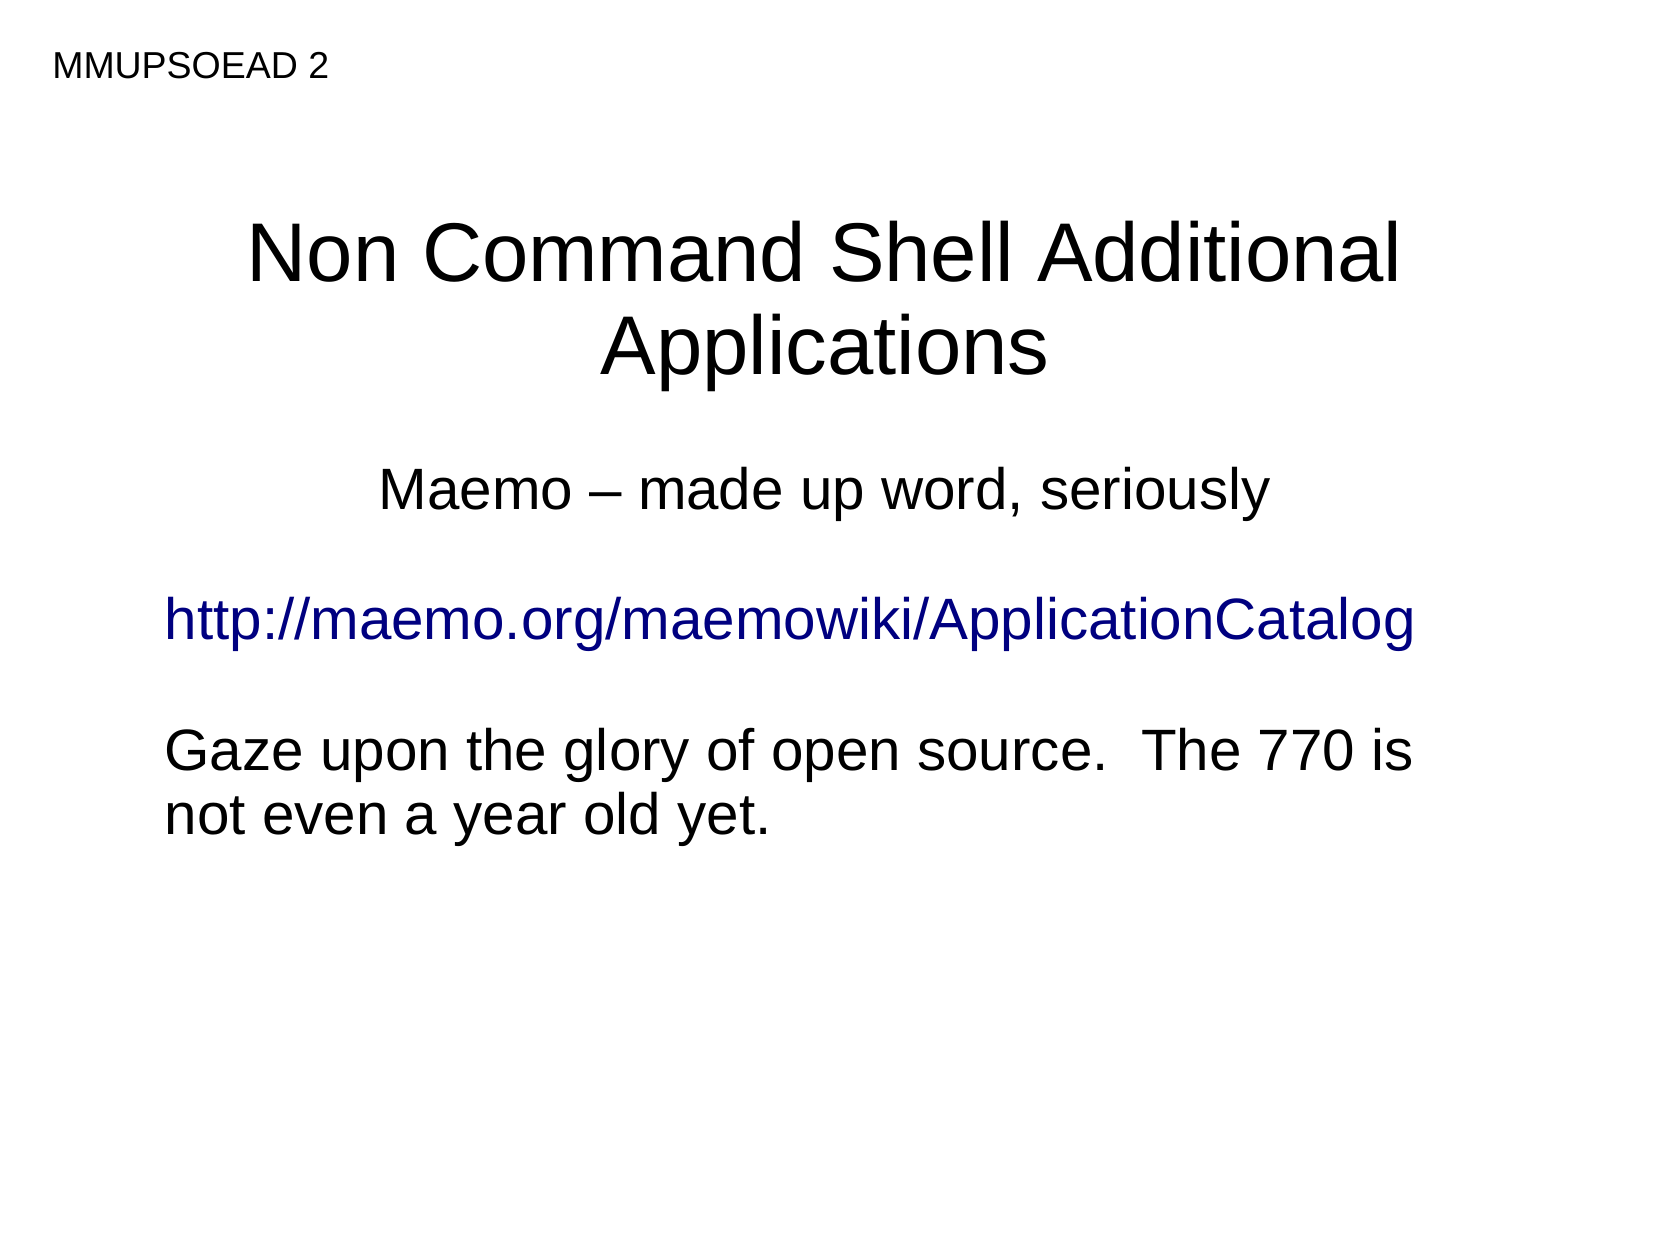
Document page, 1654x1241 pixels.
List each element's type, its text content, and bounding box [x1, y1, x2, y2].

text_box MMUPSOEAD 2 [37, 37, 345, 99]
text_box Non Command Shell Additional Applications Maemo – made up word, seriously http://maemo.org/maemowiki/ApplicationCatalog Gaze upon the glory of open source. The 770 is not even a year old yet. [150, 198, 1501, 928]
